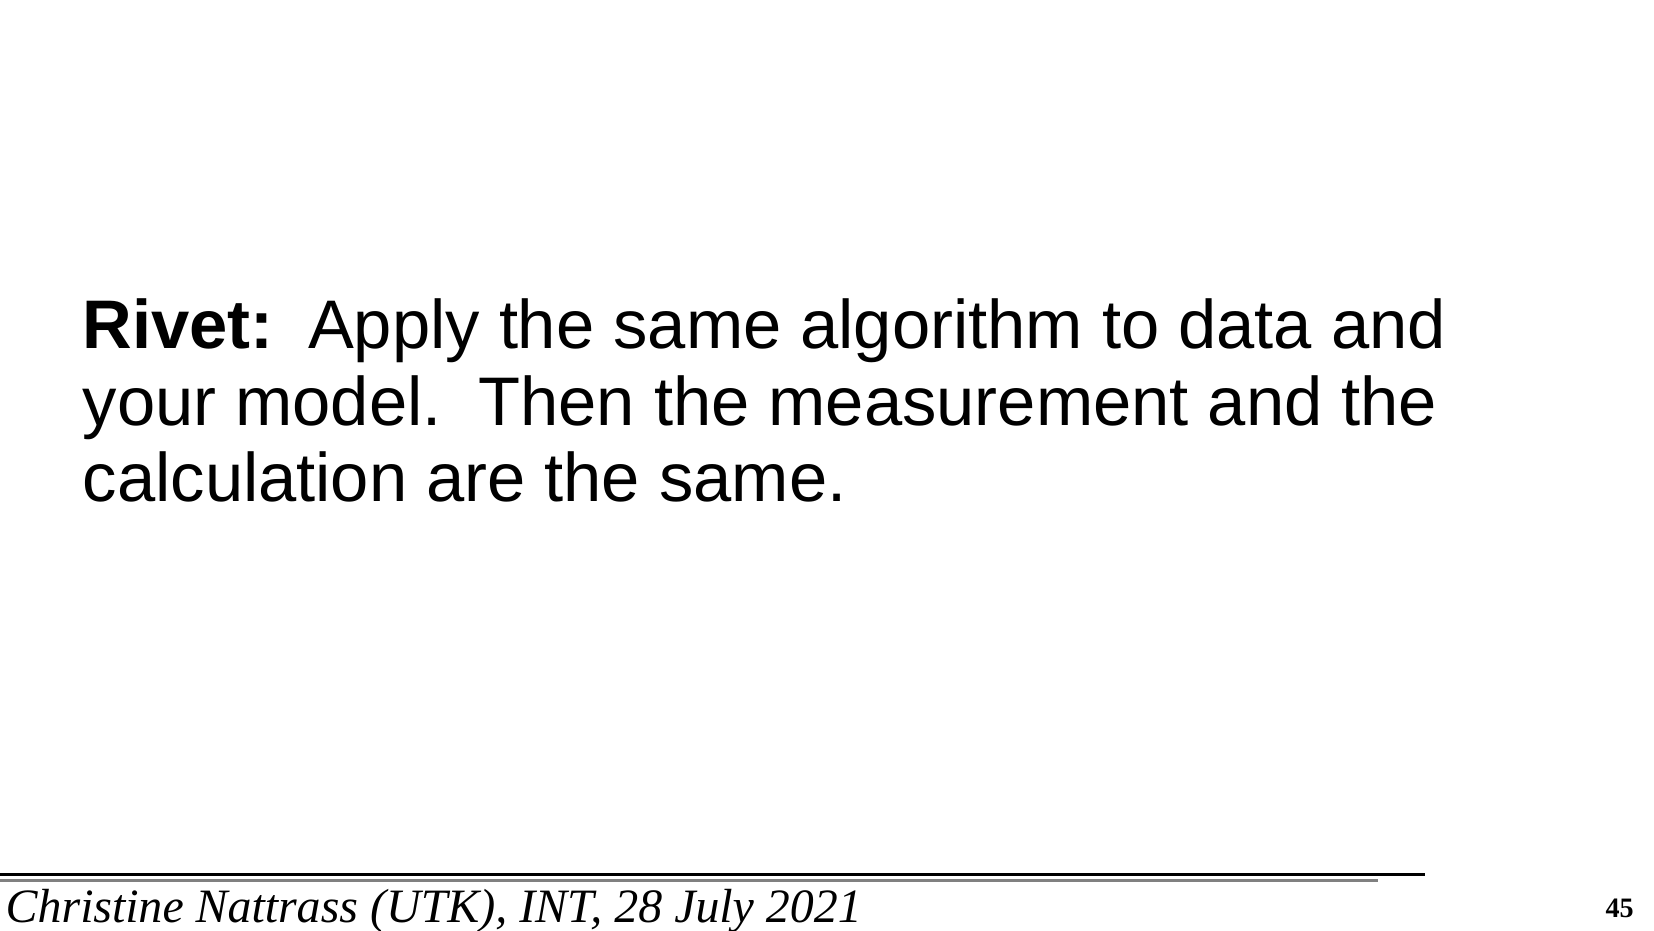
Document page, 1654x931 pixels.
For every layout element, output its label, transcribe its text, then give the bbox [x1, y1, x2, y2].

title Rivet: Apply the same algorithm to data and your model. Then the measurement and the calculation are the same. [82, 285, 1571, 517]
